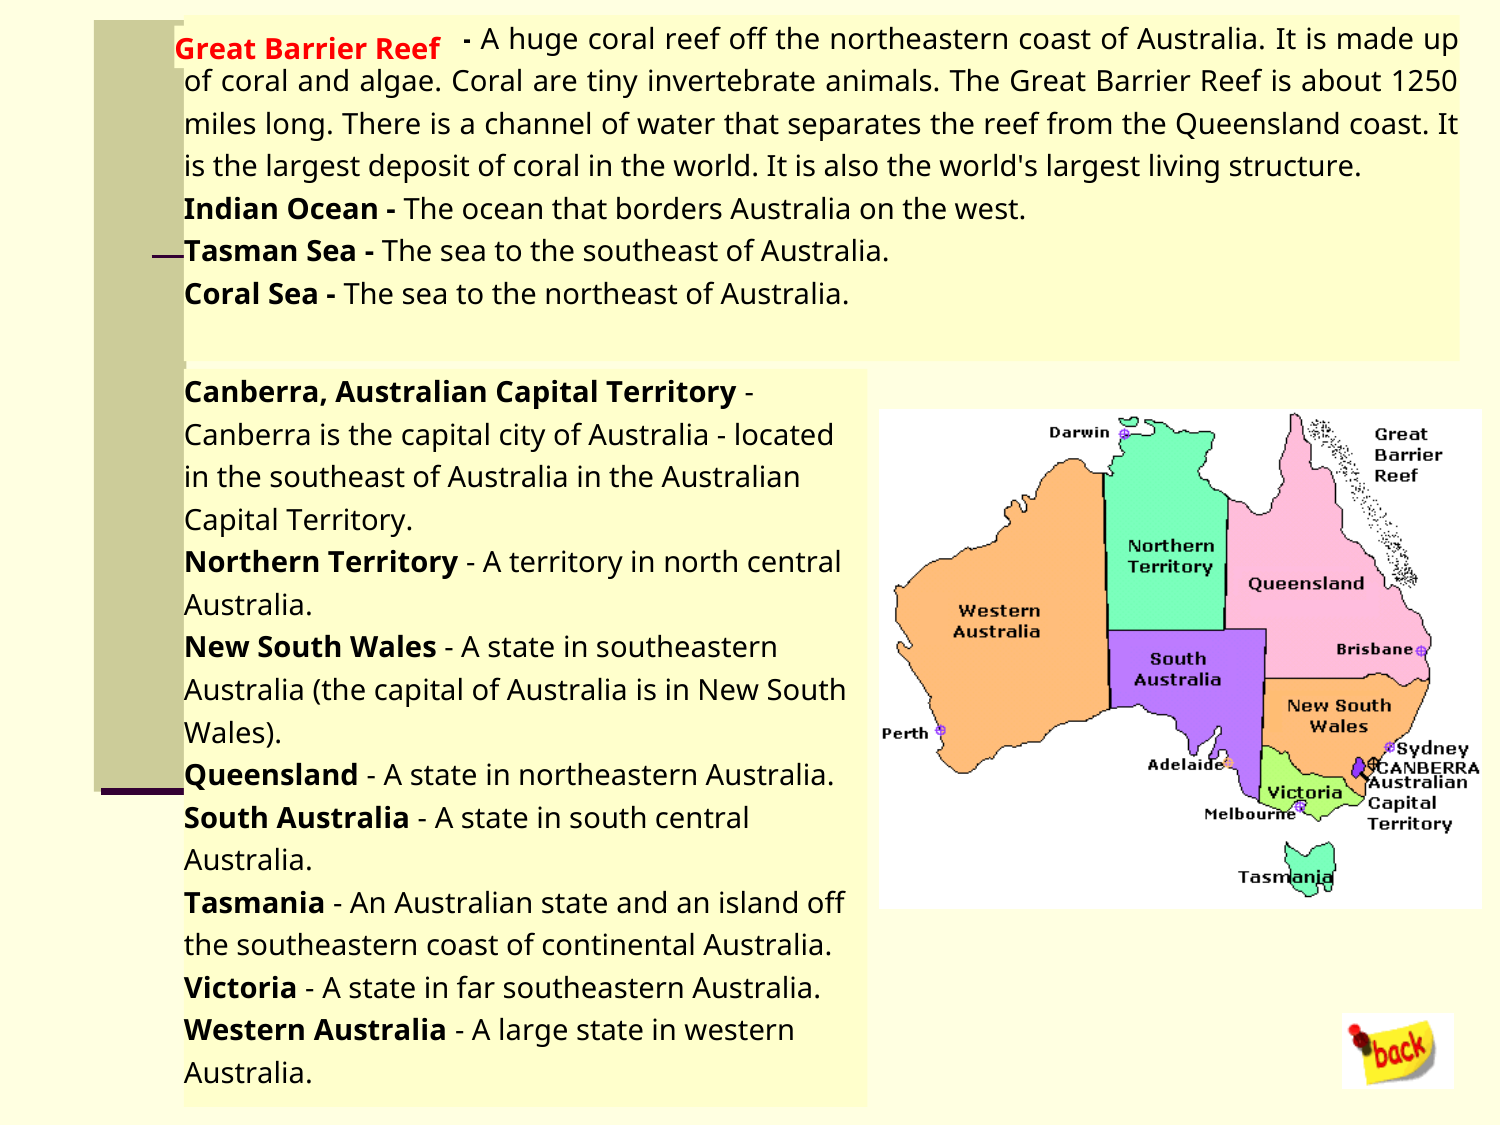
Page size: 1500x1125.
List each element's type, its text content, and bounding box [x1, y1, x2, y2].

picture [1342, 1013, 1454, 1089]
text_box Great Barrier Reef [174, 25, 464, 67]
text_box Great Barrier Reef - A huge coral reef off the northeastern coast of Australia. It is made up of coral and algae. Coral are tiny invertebrate animals. The Great Barrier Reef is about 1250 miles long. There is a channel of water that separates the reef from the Queensland coast. It is the largest deposit of coral in the world. It is also the world's largest living structure. Indian Ocean - The ocean that borders Australia on the west. Tasman Sea - The sea to the southeast of Australia. Coral Sea - The sea to the northeast of Australia. [183, 15, 1460, 362]
picture [879, 409, 1482, 909]
text_box Canberra, Australian Capital Territory - Canberra is the capital city of Australia - located in the southeast of Australia in the Australian Capital Territory. Northern Territory - A territory in north central Australia. New South Wales - A state in southeastern Australia (the capital of Australia is in New South Wales). Queensland - A state in northeastern Australia. South Australia - A state in south central Australia. Tasmania - An Australian state and an island off the southeastern coast of continental Australia. Victoria - A state in far southeastern Australia. Western Australia - A large state in western Australia. [183, 368, 868, 1107]
